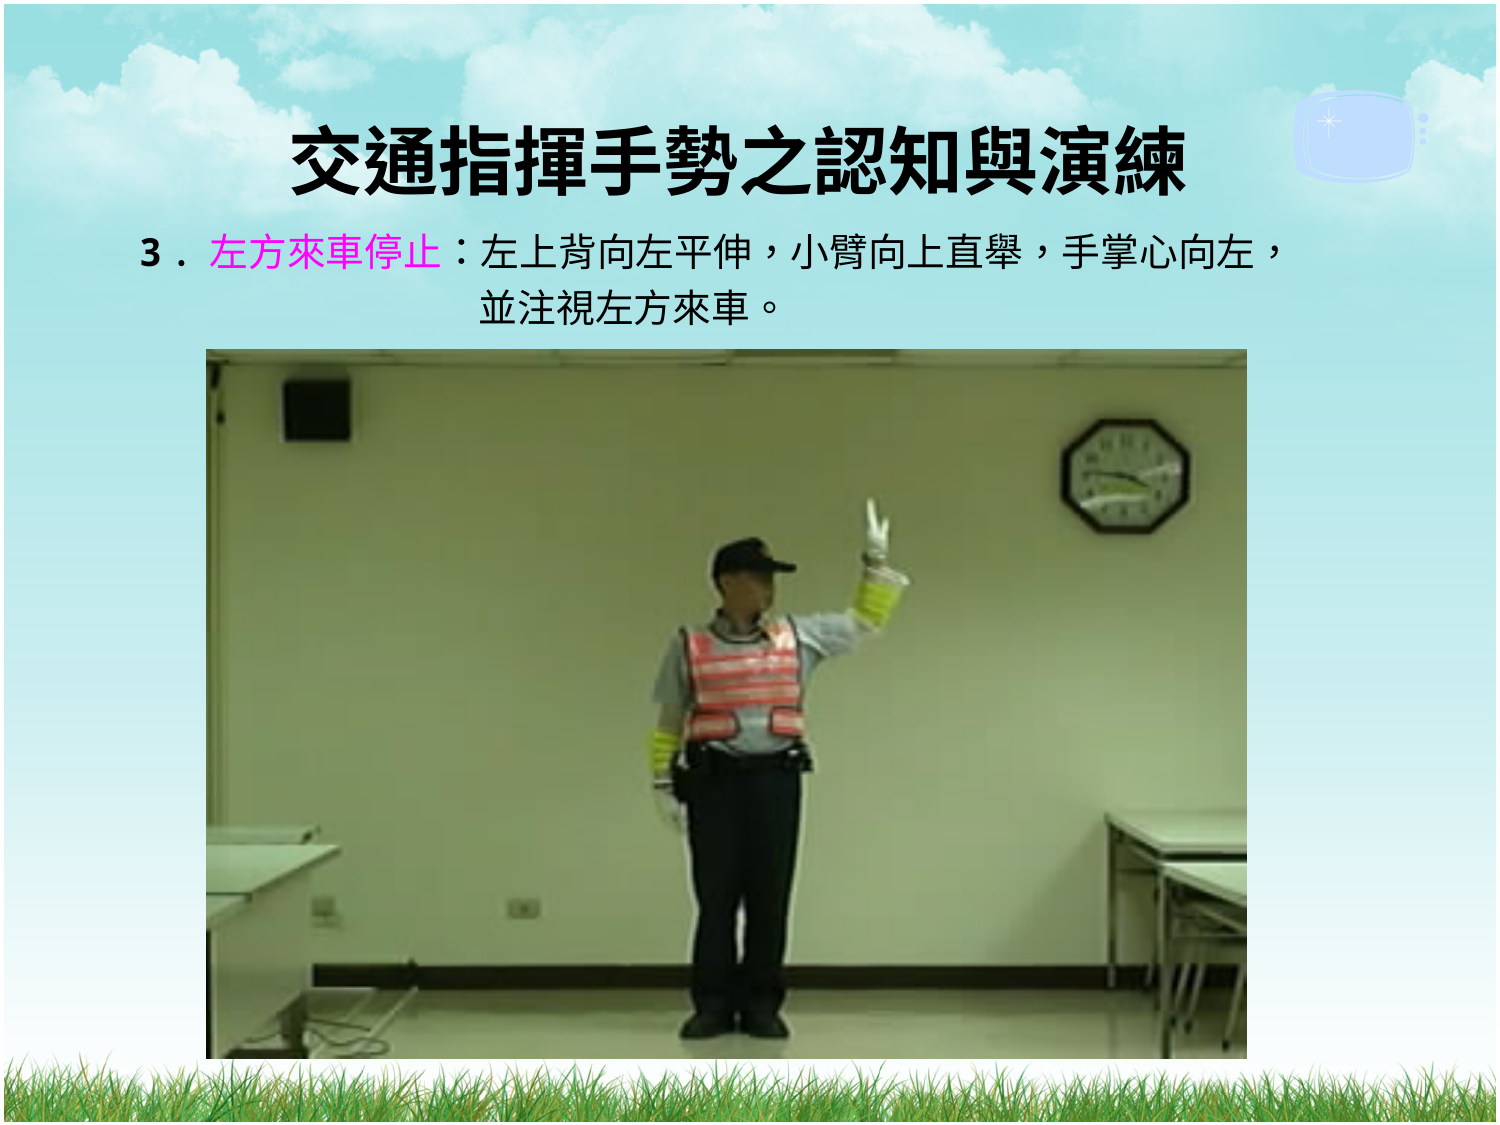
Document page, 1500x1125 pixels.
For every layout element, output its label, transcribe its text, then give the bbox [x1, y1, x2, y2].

title 交通指揮手勢之認知與演練 [183, 78, 1294, 220]
list 3﹒左方來車停止：左上背向左平伸，小臂向上直舉，手掌心向左， 並注視左方來車。 [123, 220, 1412, 339]
picture [0, 0, 1500, 1125]
